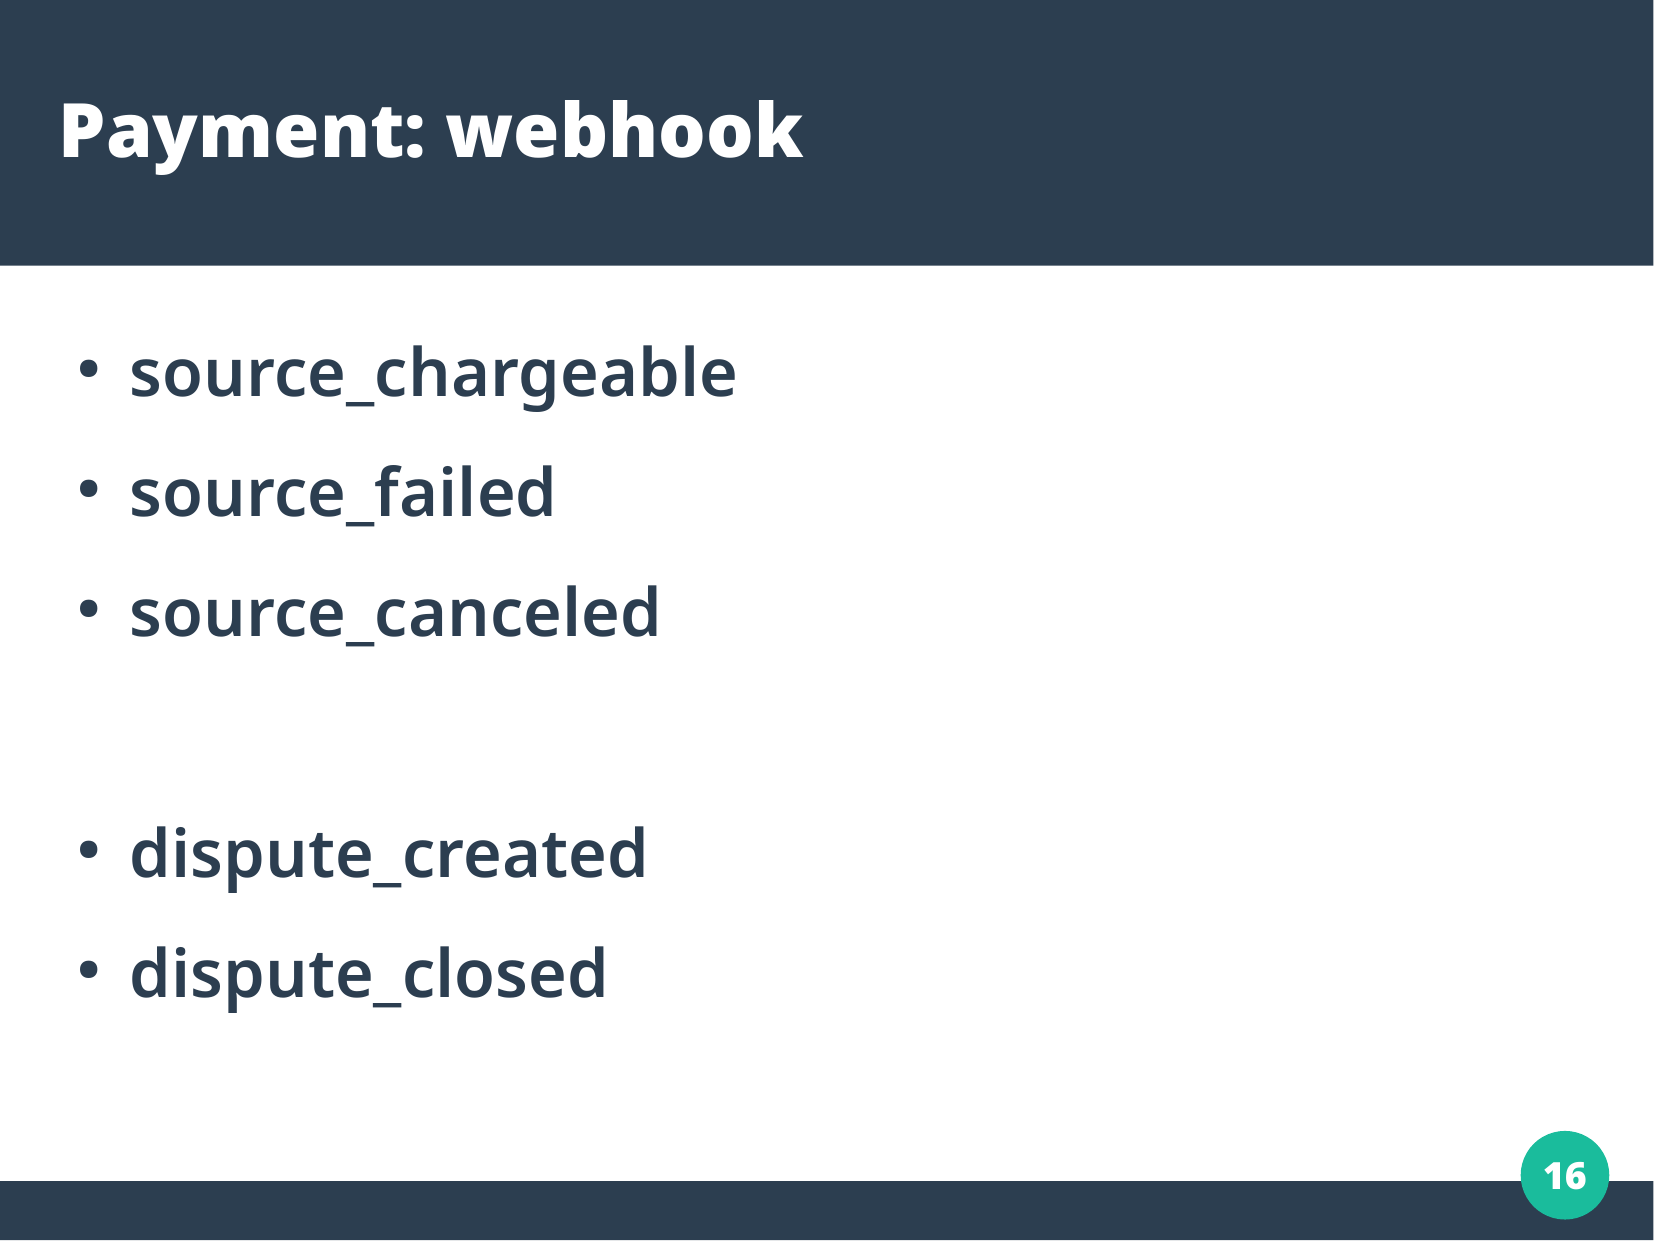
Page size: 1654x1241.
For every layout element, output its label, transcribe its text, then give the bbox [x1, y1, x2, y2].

title Payment: webhook [59, 49, 1595, 207]
list source_chargeable source_failed source_canceled dispute_created dispute_closed [59, 324, 1595, 1152]
